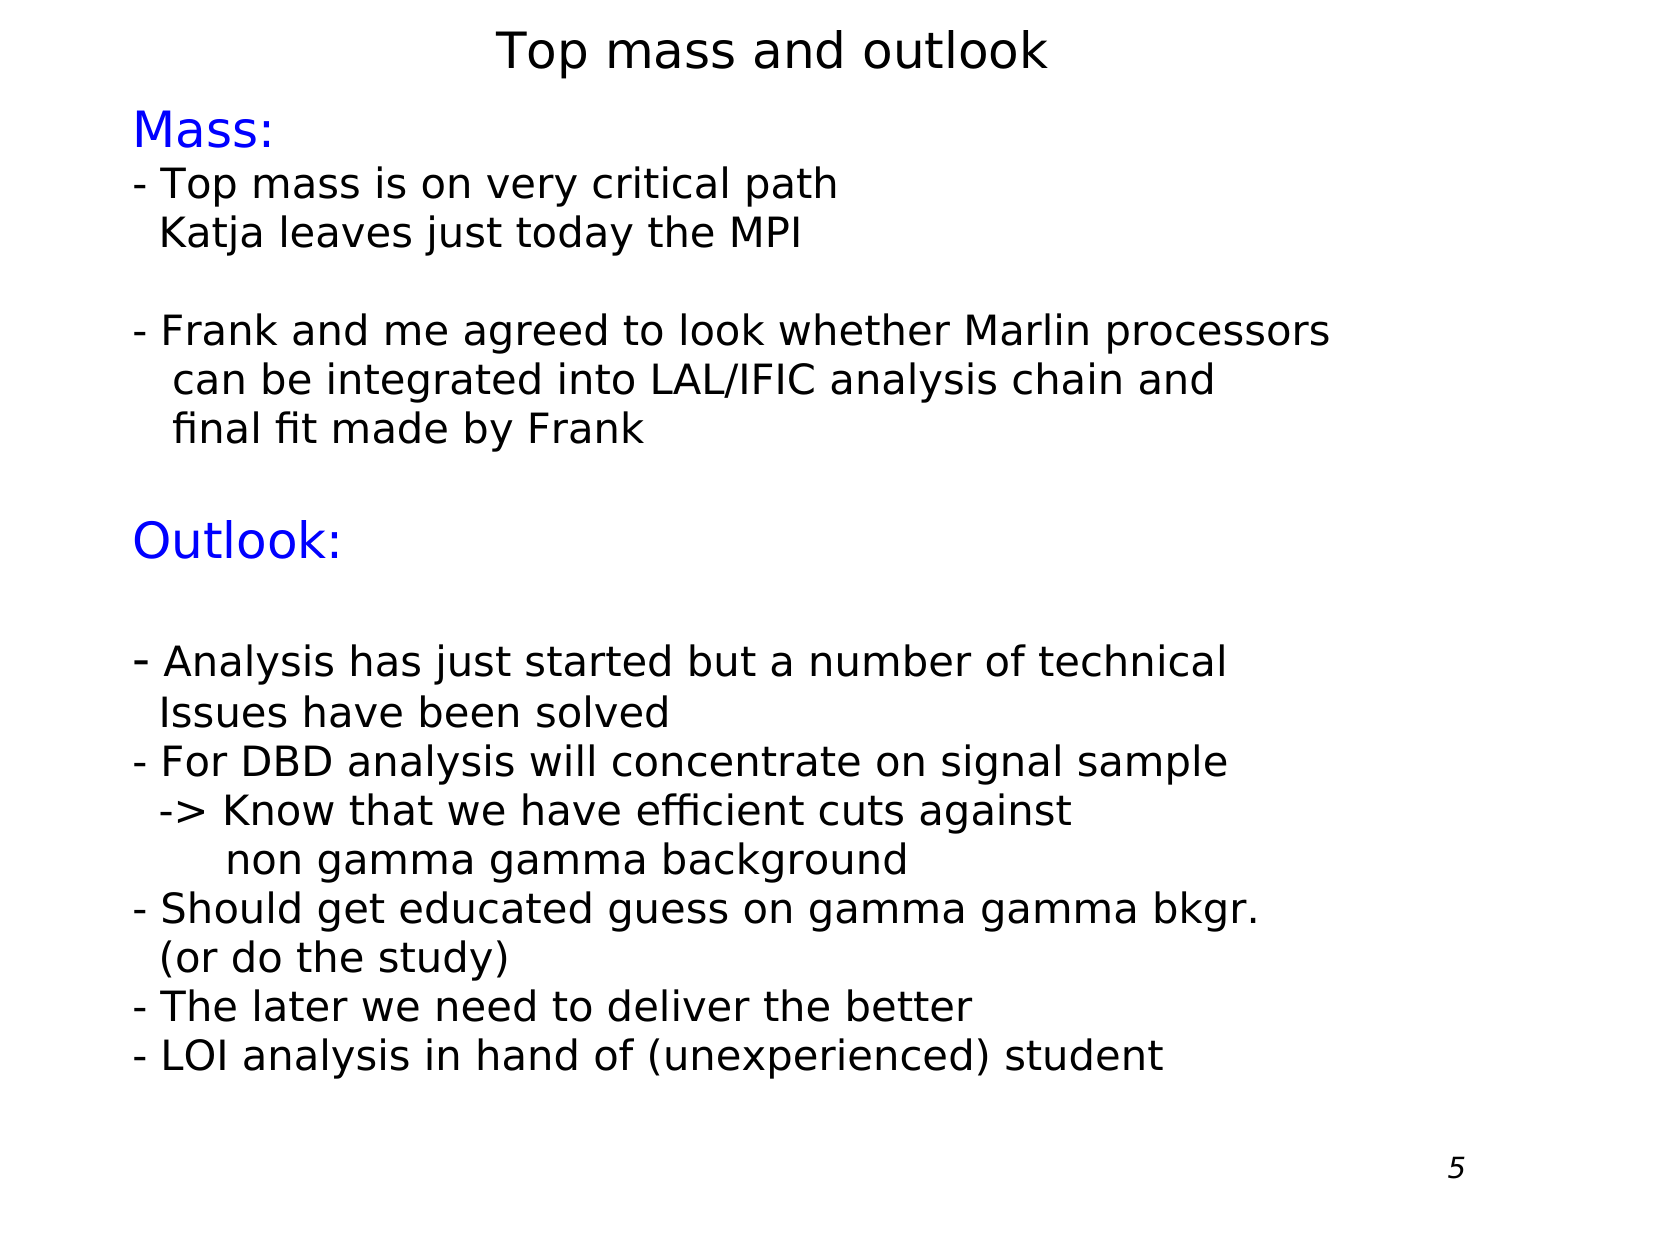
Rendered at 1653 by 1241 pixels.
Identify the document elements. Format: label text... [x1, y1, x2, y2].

text_box Top mass and outlook [481, 13, 1056, 88]
text_box Mass: - Top mass is on very critical path Katja leaves just today the MPI - Frank and me agreed to look whether Marlin processors can be integrated into LAL/IFIC analysis chain and final fit made by Frank Outlook: - Analysis has just started but a number of technical Issues have been solved - For DBD analysis will concentrate on signal sample -> Know that we have efficient cuts against non gamma gamma background - Should get educated guess on gamma gamma bkgr. (or do the study) - The later we need to deliver the better - LOI analysis in hand of (unexperienced) student [117, 93, 1340, 1088]
